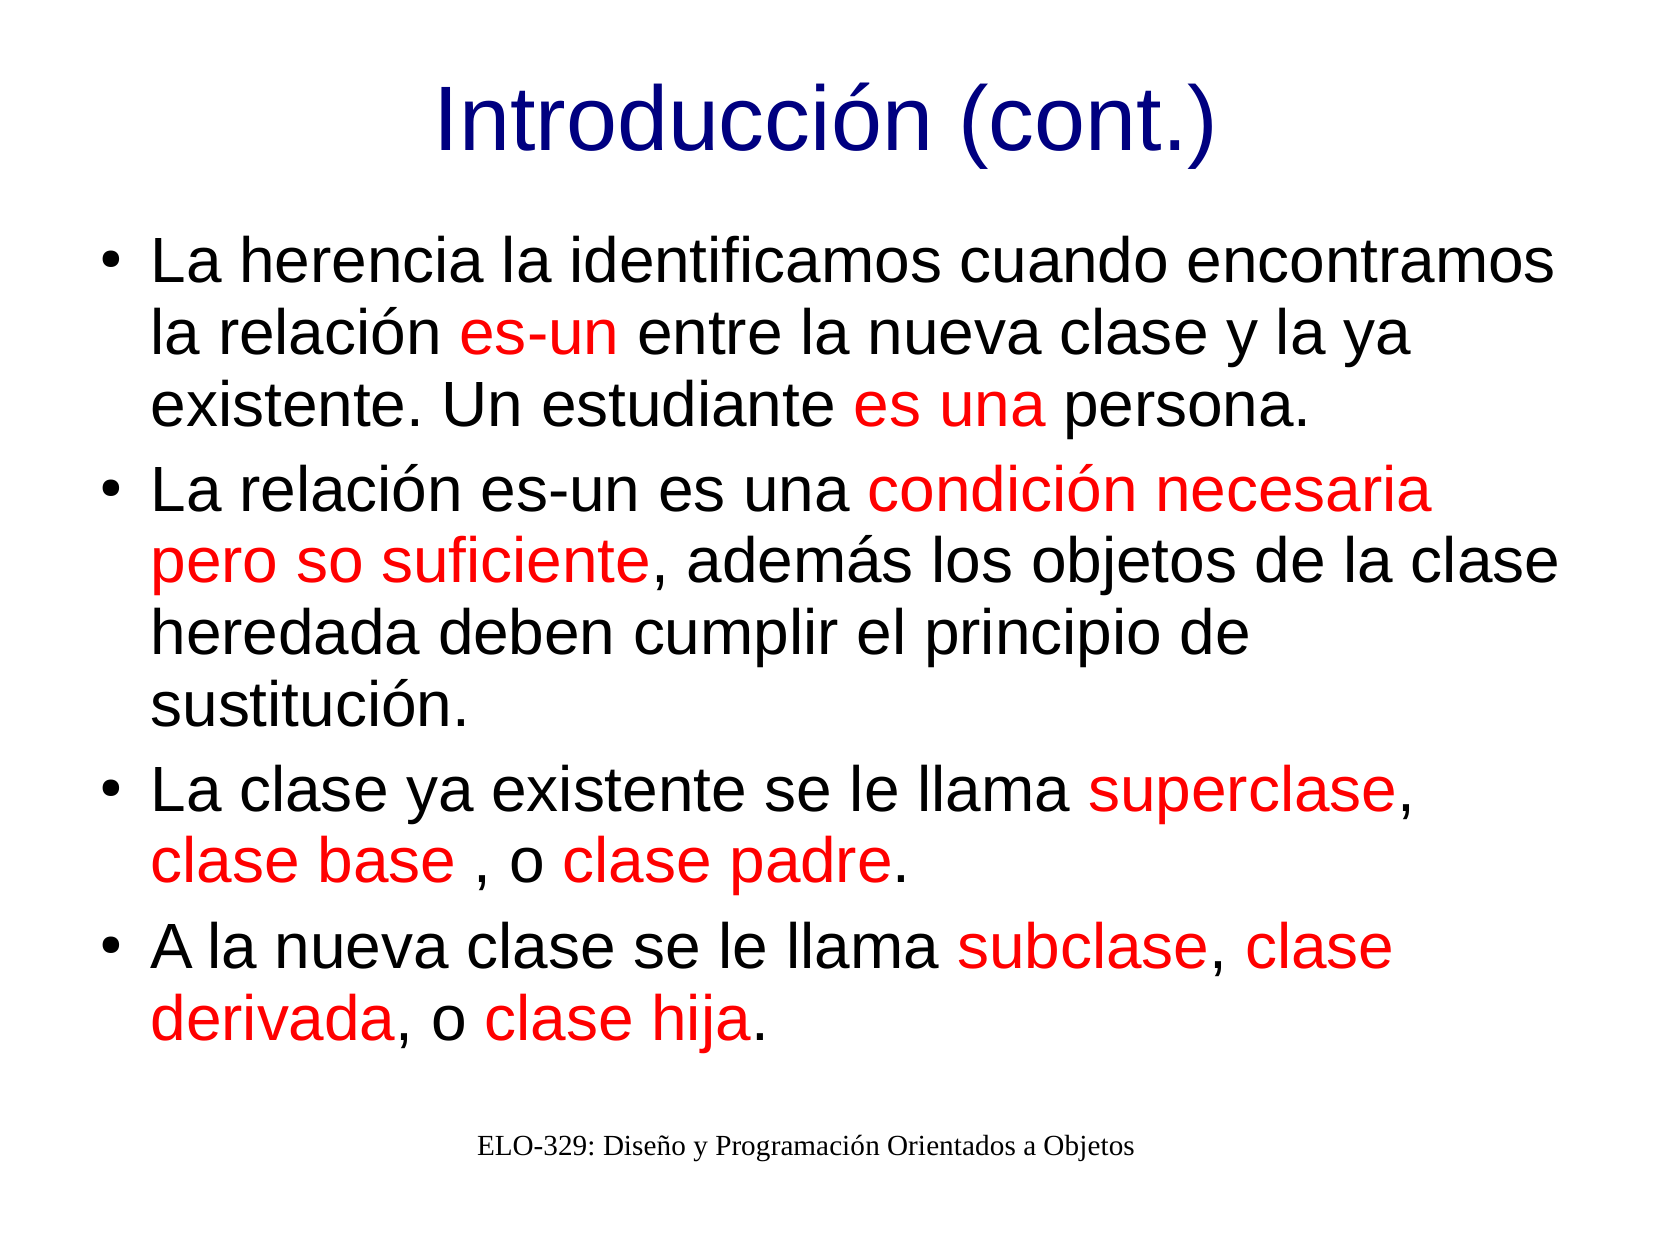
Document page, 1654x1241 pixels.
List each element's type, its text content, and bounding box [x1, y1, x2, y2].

title Introducción (cont.)‏ [82, 49, 1571, 188]
list La herencia la identificamos cuando encontramos la relación es-un entre la nueva clase y la ya existente. Un estudiante es una persona. La relación es-un es una condición necesaria pero so suficiente, además los objetos de la clase heredada deben cumplir el principio de sustitución. La clase ya existente se le llama superclase, clase base , o clase padre. A la nueva clase se le llama subclase, clase derivada, o clase hija. [82, 225, 1571, 1126]
